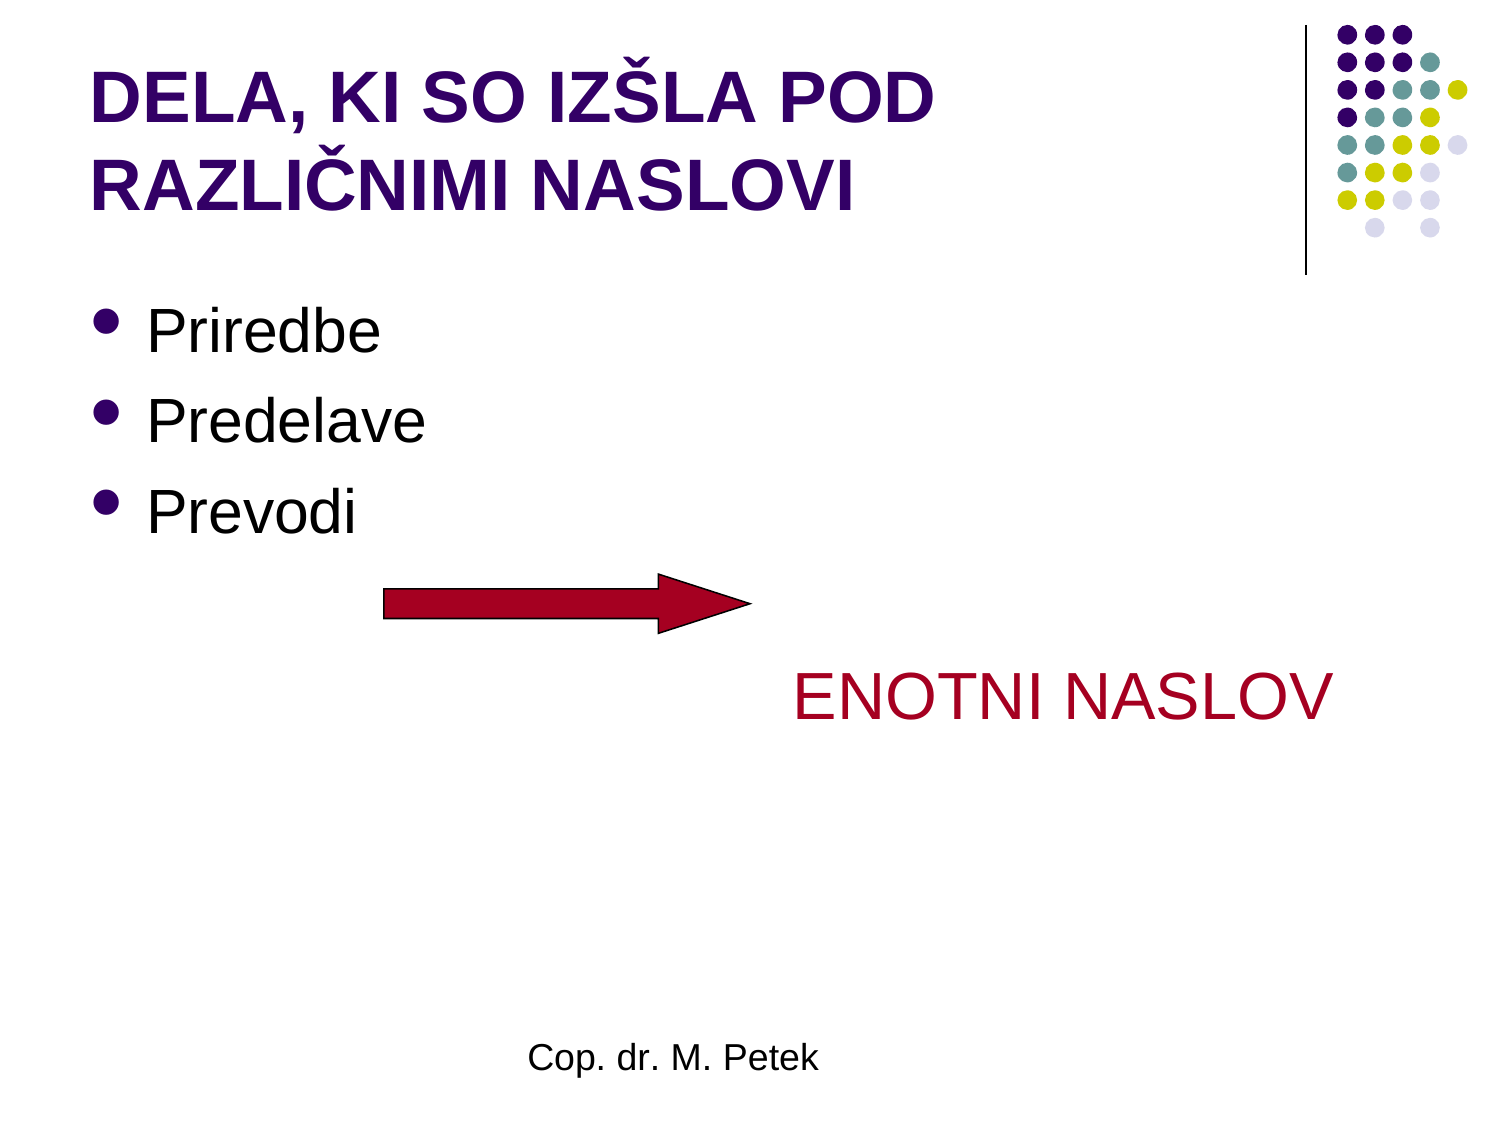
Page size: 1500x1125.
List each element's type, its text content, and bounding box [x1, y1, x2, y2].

text_box [383, 574, 751, 634]
title DELA, KI SO IZŠLA POD RAZLIČNIMI NASLOVI [74, 42, 1313, 233]
list Priredbe Predelave Prevodi ENOTNI NASLOV [75, 282, 1426, 1006]
